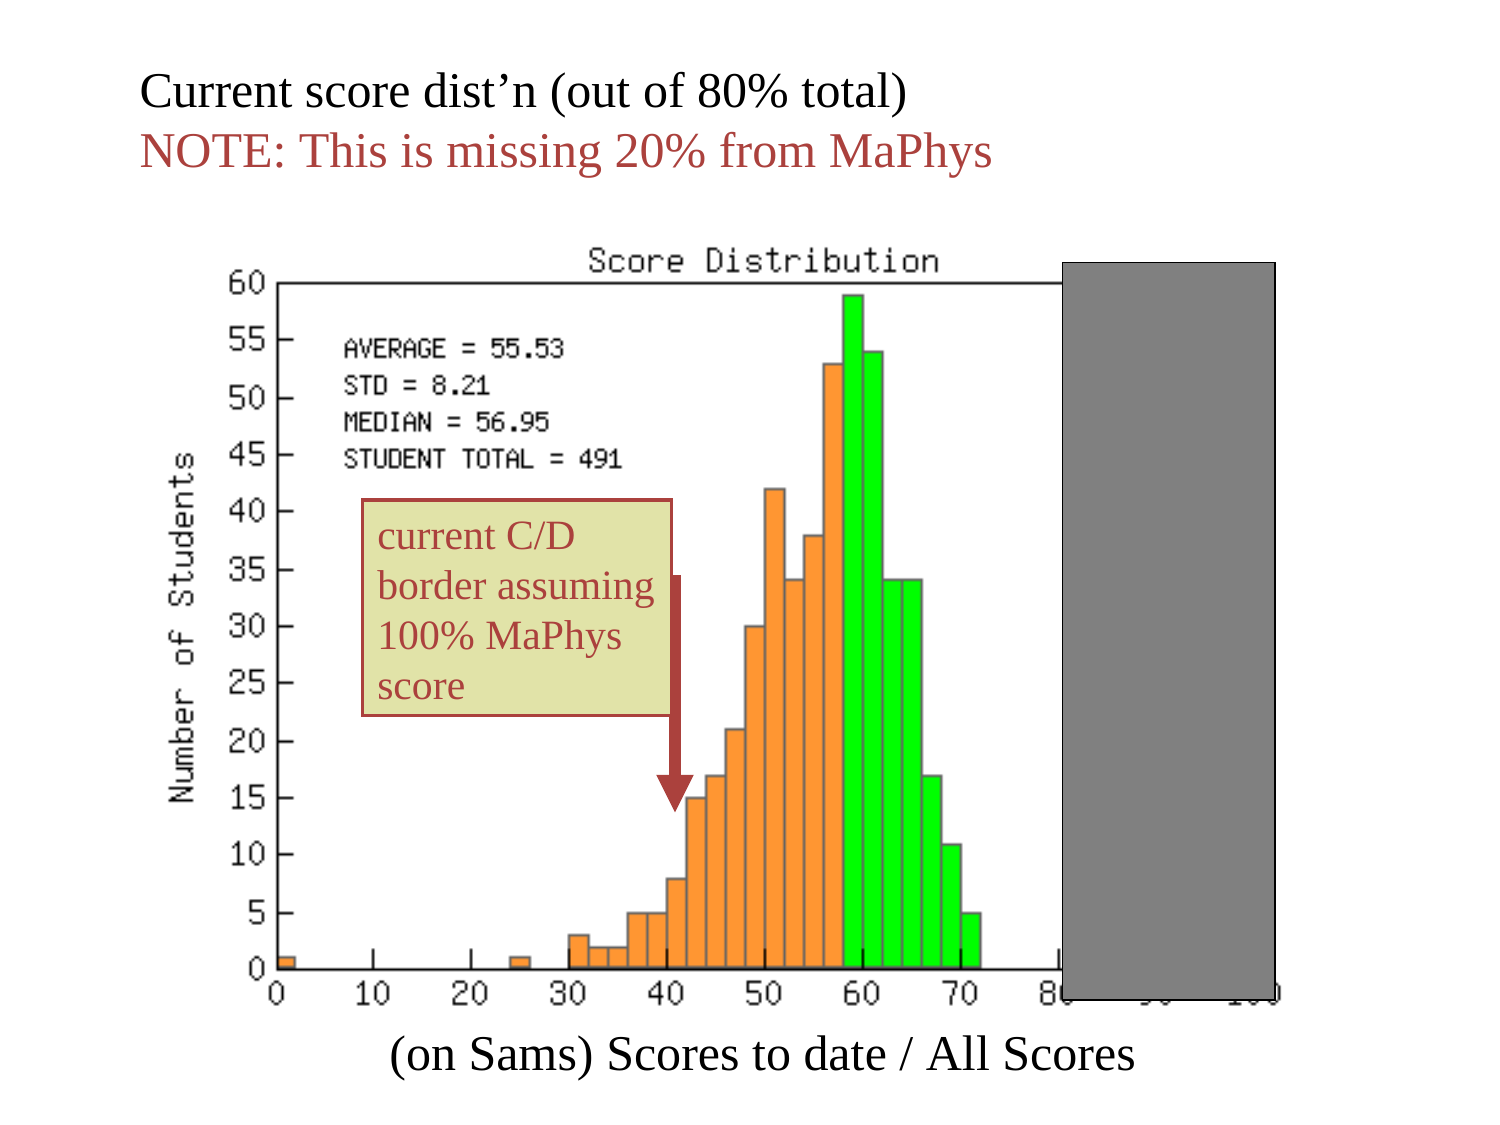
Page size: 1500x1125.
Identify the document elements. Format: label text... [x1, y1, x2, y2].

picture [162, 241, 1313, 1099]
text_box [1062, 262, 1276, 1000]
text_box current C/D border assuming 100% MaPhys score [362, 499, 672, 716]
text_box (on Sams) Scores to date / All Scores [374, 1012, 1152, 1088]
text_box Current score dist’n (out of 80% total) NOTE: This is missing 20% from MaPhys [124, 49, 1021, 186]
